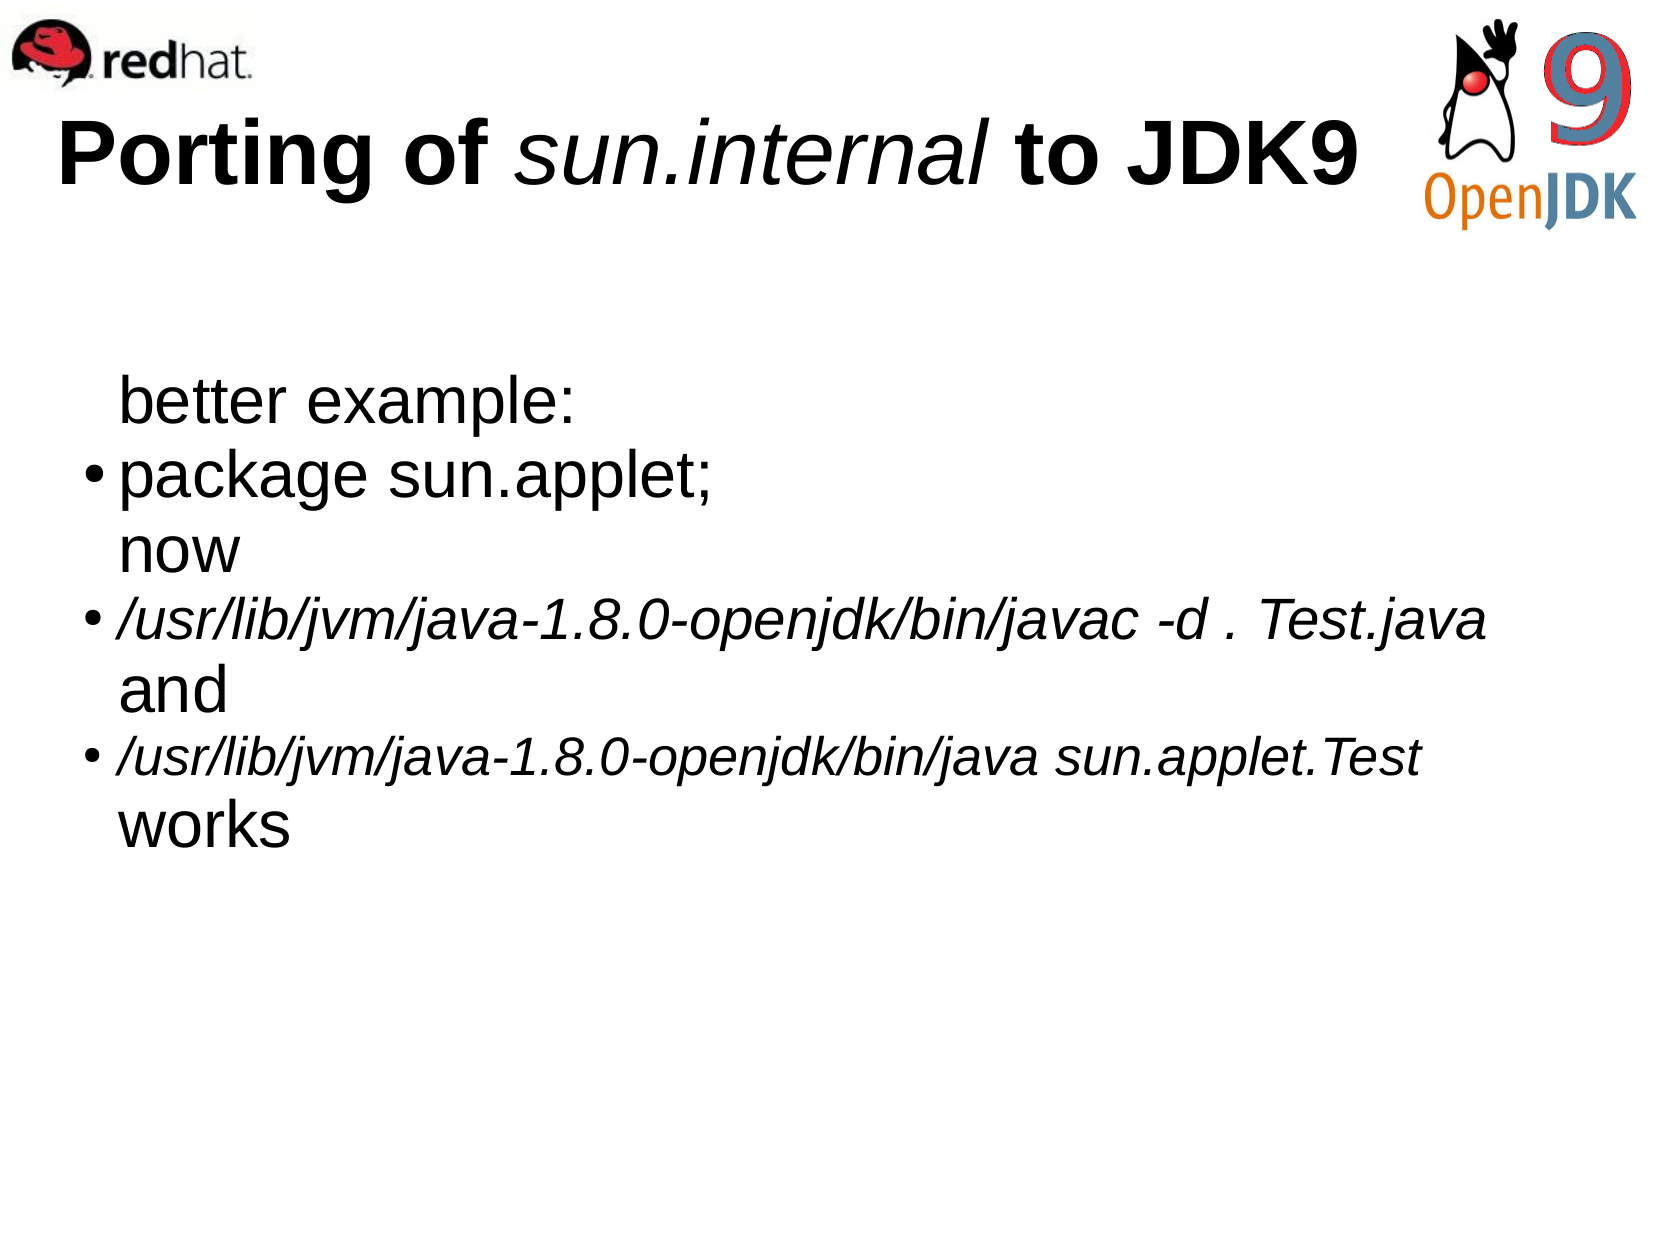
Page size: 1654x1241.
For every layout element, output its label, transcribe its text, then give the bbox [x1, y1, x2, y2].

title Porting of sun.internal to JDK9 [0, 49, 1410, 257]
picture [1410, 4, 1651, 245]
subtitle better example: package sun.applet; now /usr/lib/jvm/java-1.8.0-openjdk/bin/javac -d . Test.java and /usr/lib/jvm/java-1.8.0-openjdk/bin/java sun.applet.Test works [82, 201, 1571, 1099]
picture [0, 3, 256, 92]
